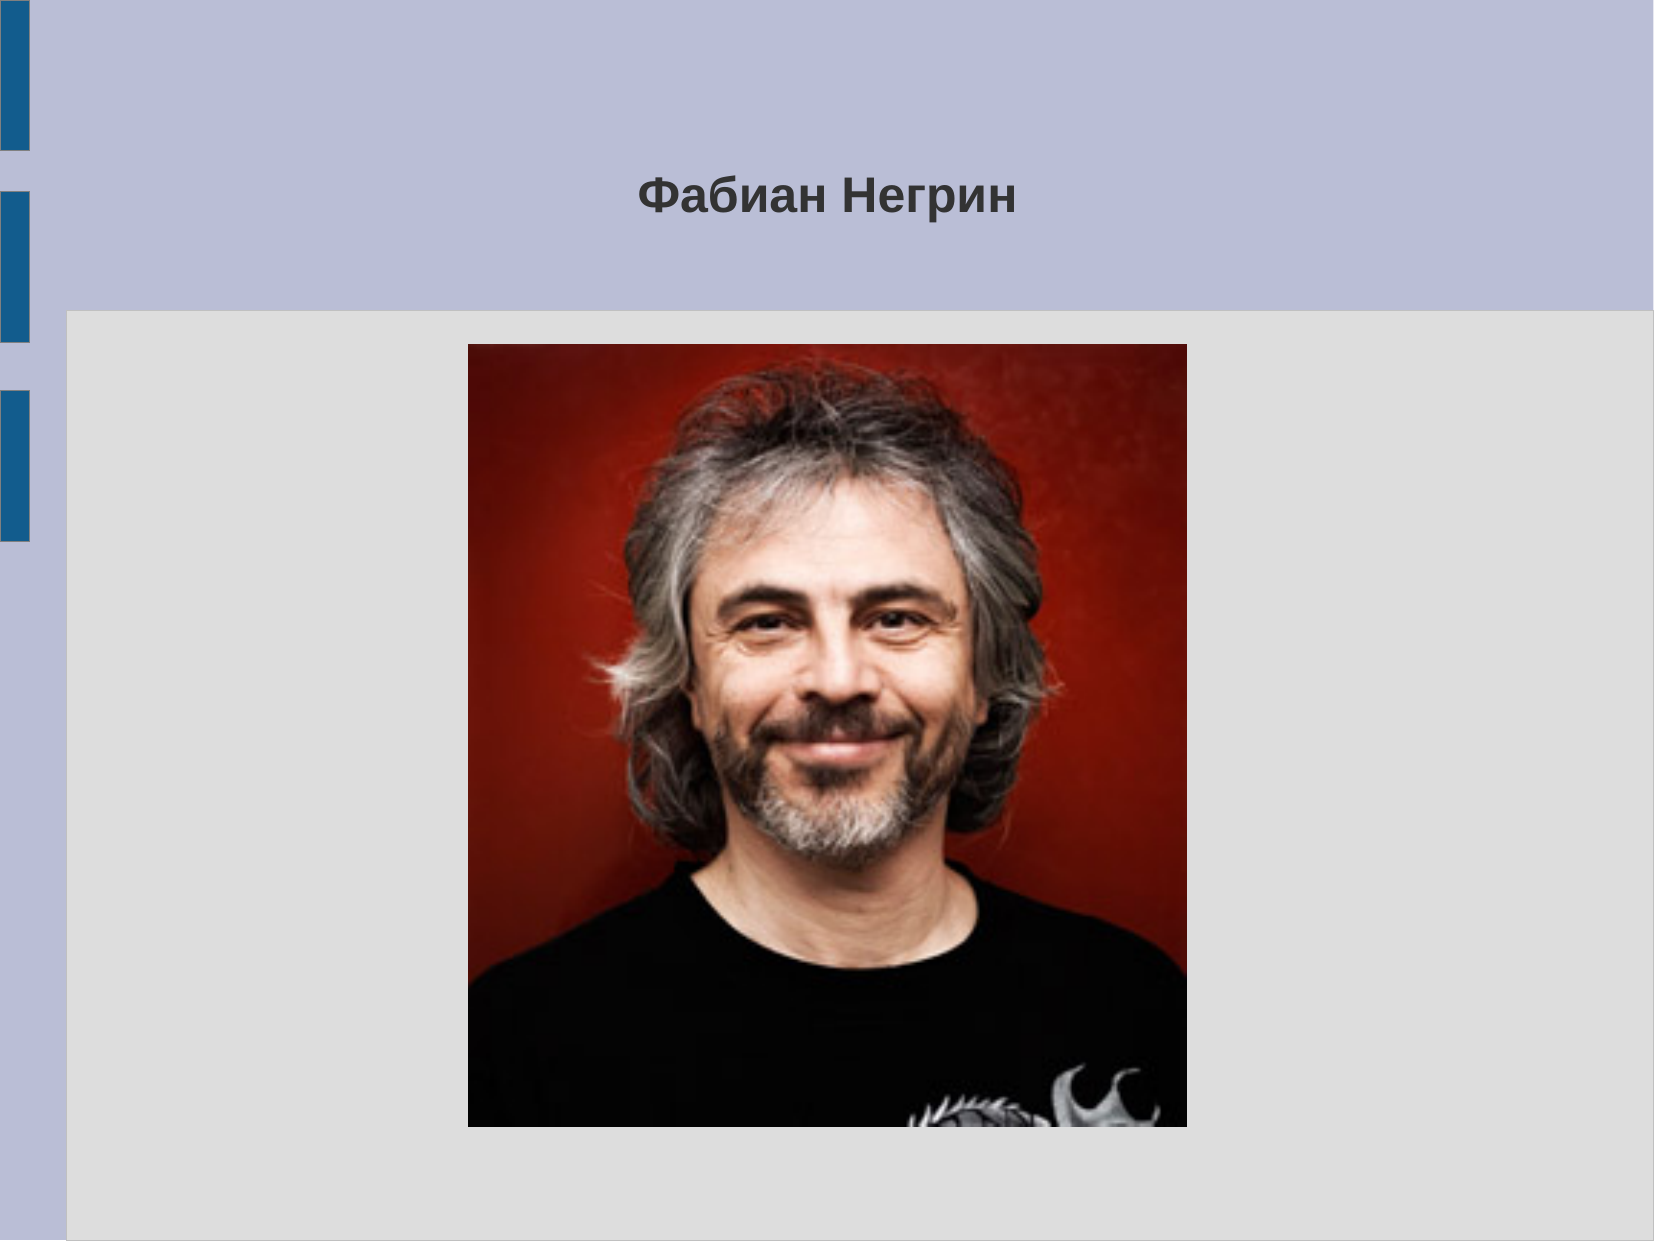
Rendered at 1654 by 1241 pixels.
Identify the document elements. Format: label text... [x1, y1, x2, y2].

title Фабиан Негрин [121, 91, 1534, 299]
picture [468, 344, 1187, 1127]
